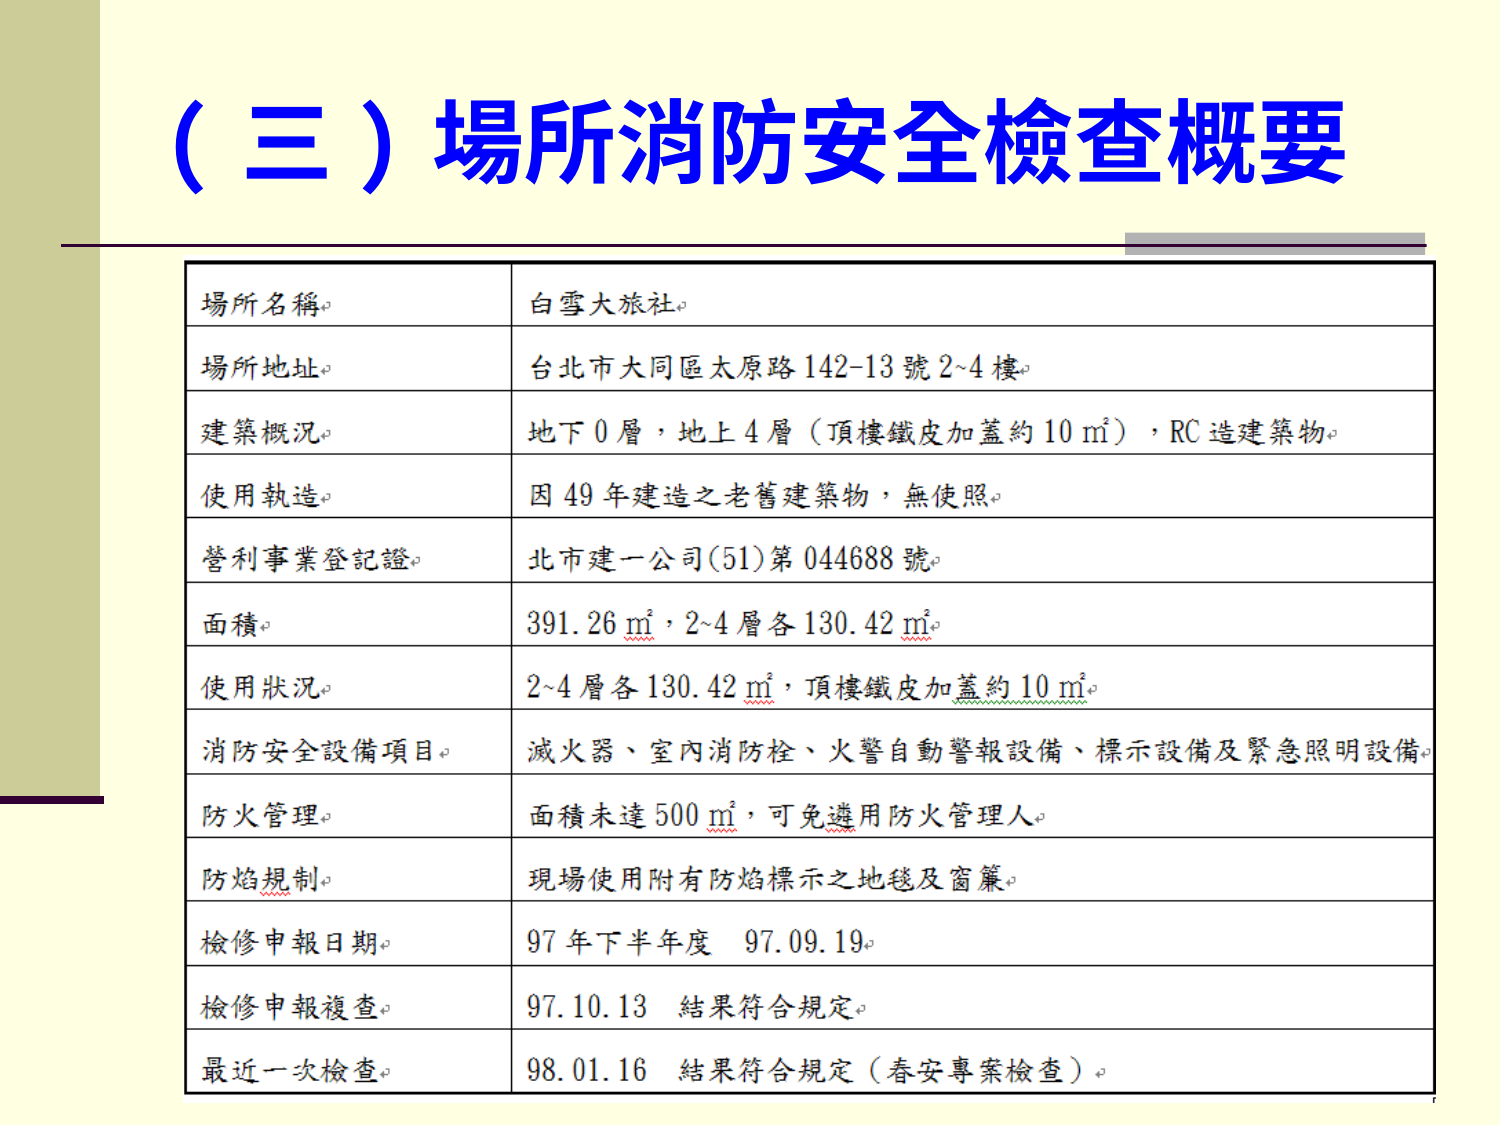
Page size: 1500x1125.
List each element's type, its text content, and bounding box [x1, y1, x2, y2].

title (三)場所消防安全檢查概要 [150, 45, 1426, 234]
picture [183, 255, 1436, 1103]
